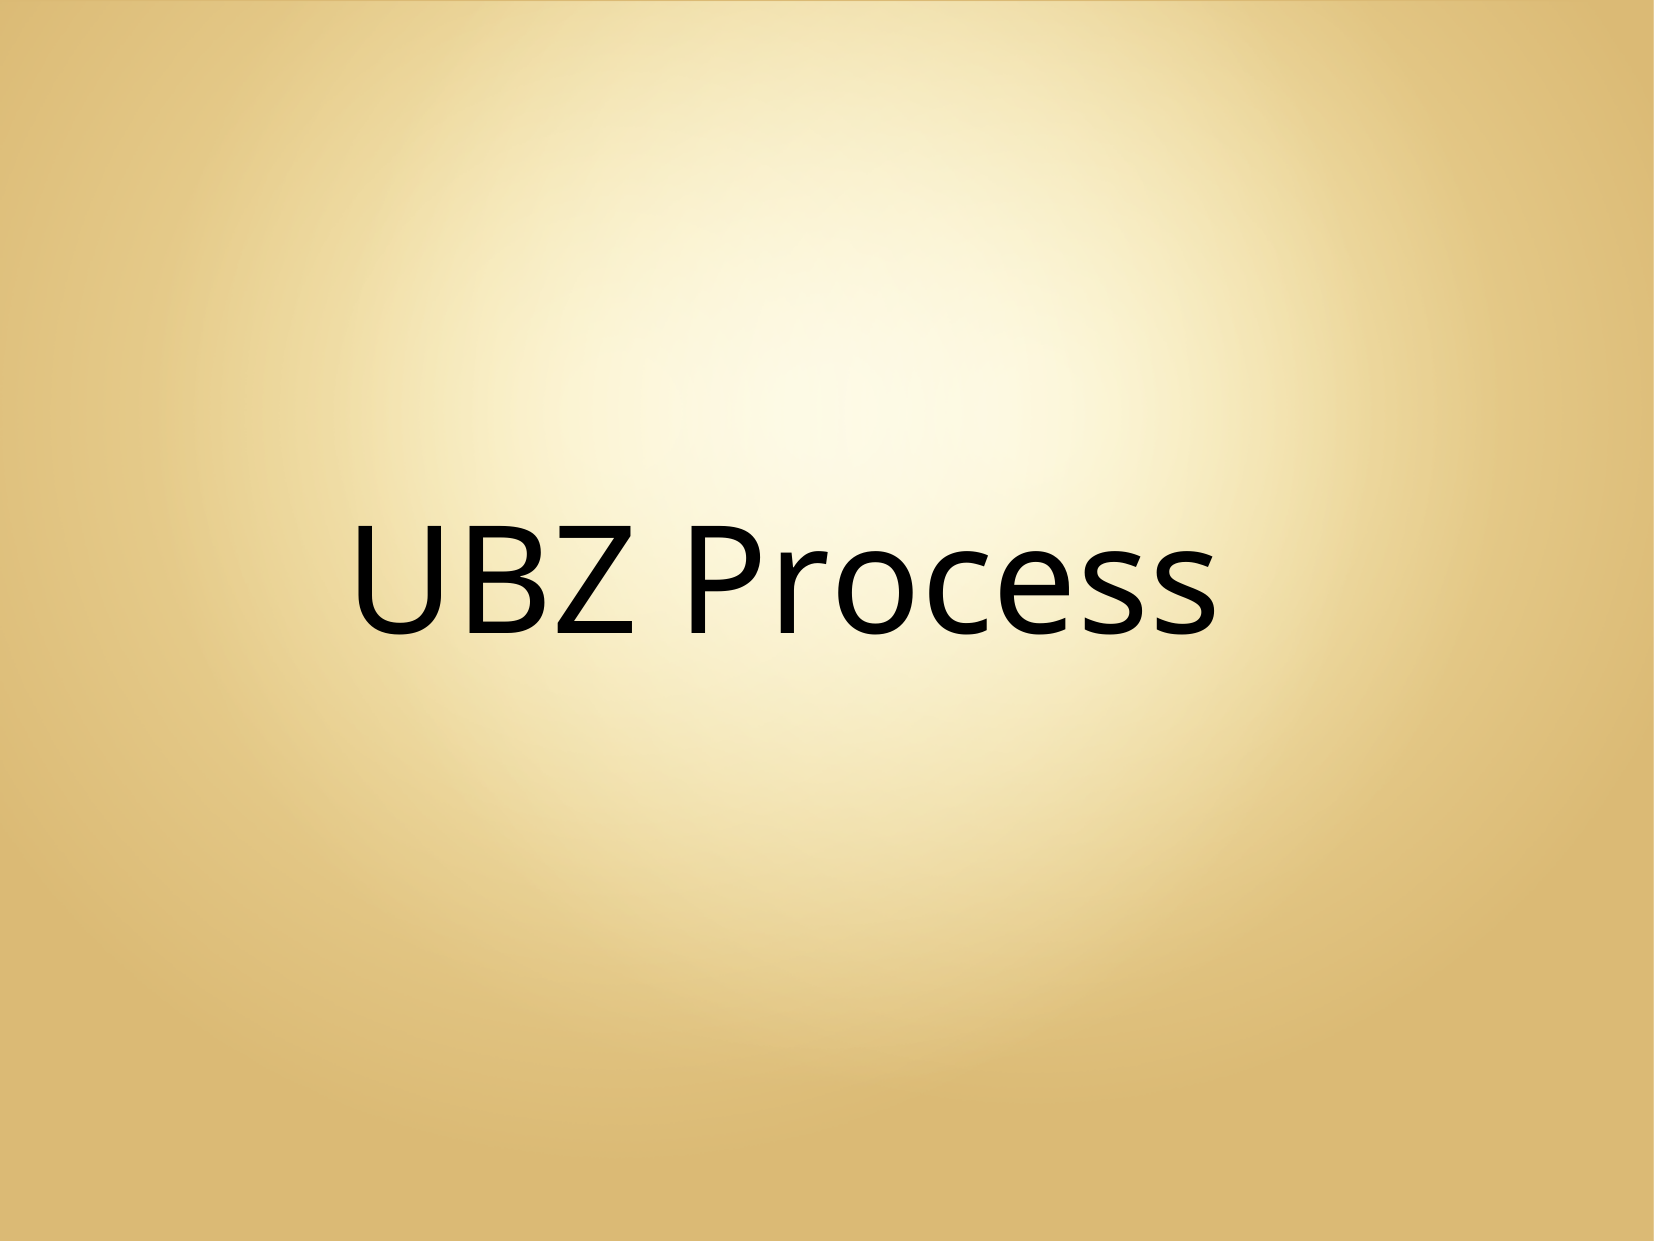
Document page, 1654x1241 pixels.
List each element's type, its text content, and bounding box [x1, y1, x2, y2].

picture [0, 0, 1654, 1241]
title UBZ Process [59, 324, 1548, 827]
